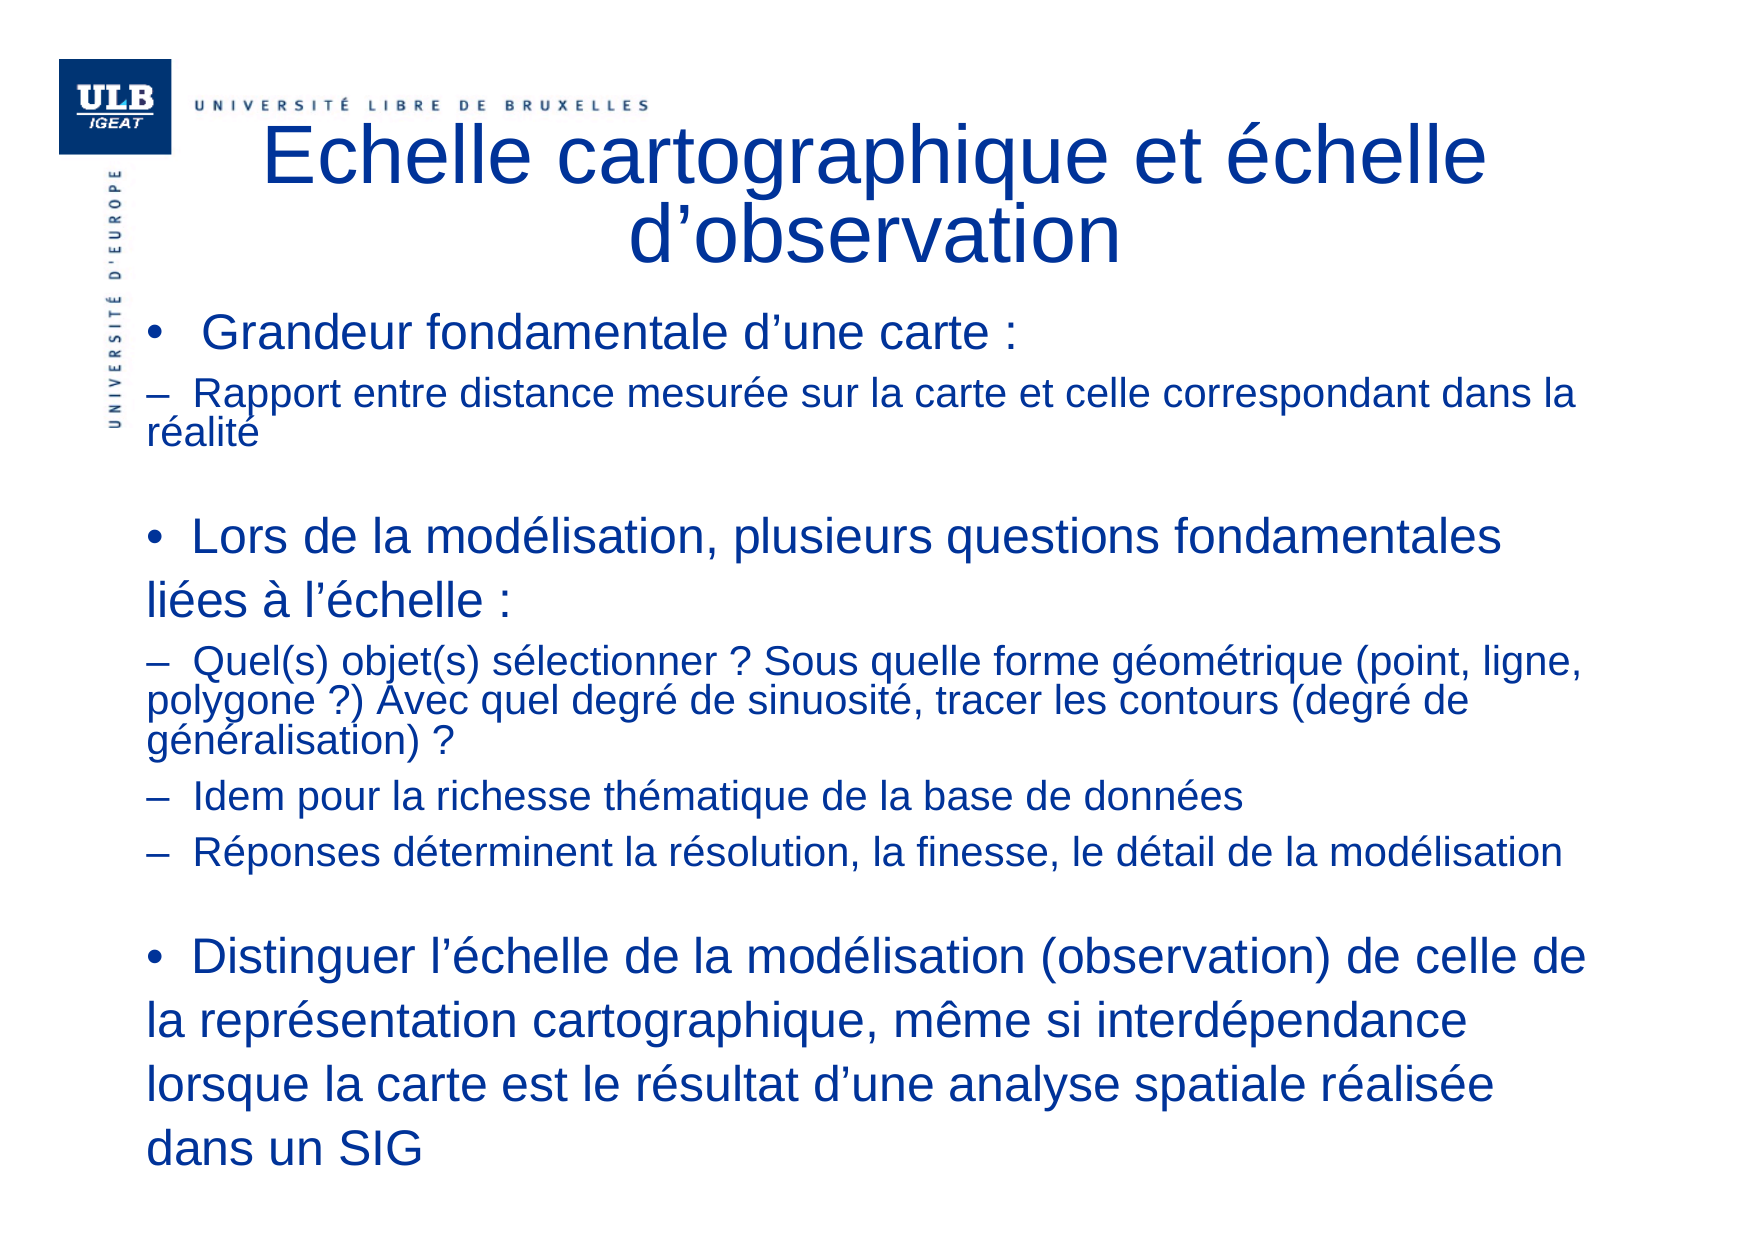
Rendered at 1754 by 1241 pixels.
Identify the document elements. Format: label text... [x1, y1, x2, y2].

title Echelle cartographique et échelle d’observation [140, 113, 1613, 286]
list Grandeur fondamentale d’une carte : – Rapport entre distance mesurée sur la carte et celle correspondant dans la réalité • Lors de la modélisation, plusieurs questions fondamentales liées à l’échelle : – Quel(s) objet(s) sélectionner ? Sous quelle forme géométrique (point, ligne, polygone ?) Avec quel degré de sinuosité, tracer les contours (degré de généralisation) ? – Idem pour la richesse thématique de la base de données – Réponses déterminent la résolution, la finesse, le détail de la modélisation • Distinguer l’échelle de la modélisation (observation) de celle de la représentation cartographique, même si interdépendance lorsque la carte est le résultat d’une analyse spatiale réalisée dans un SIG [146, 311, 1625, 1191]
picture [59, 59, 1695, 1182]
